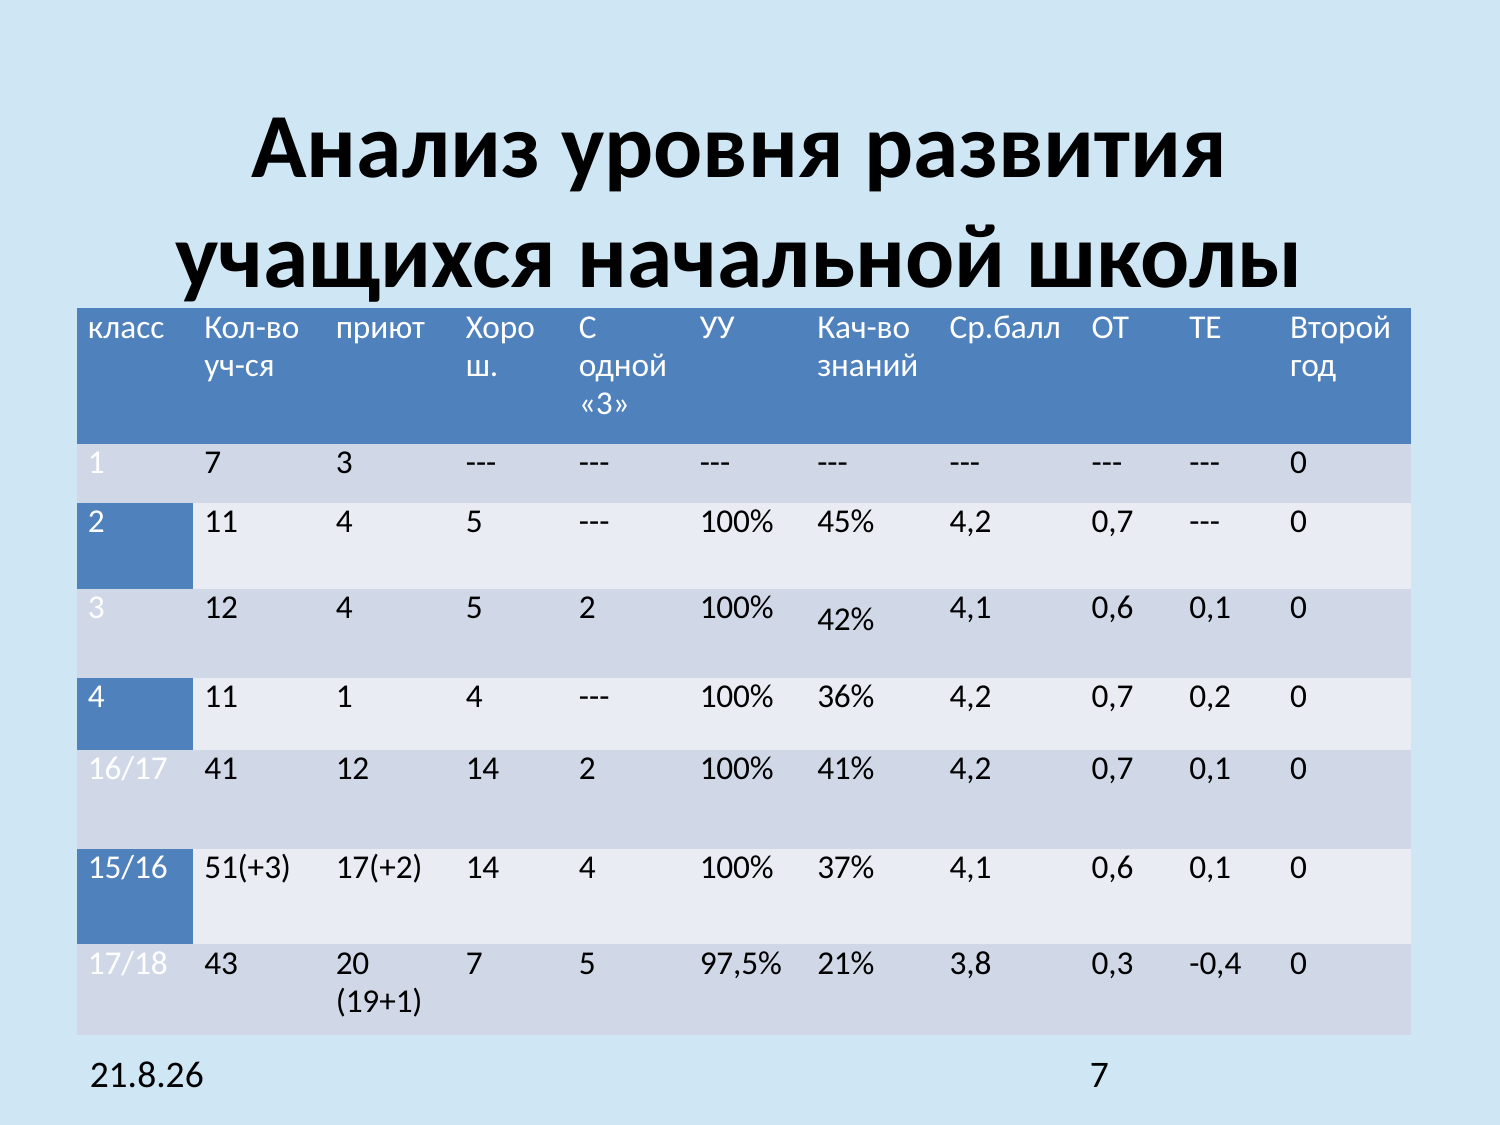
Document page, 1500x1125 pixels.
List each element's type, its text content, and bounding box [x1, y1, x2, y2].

table_cell 100% [689, 678, 806, 750]
table_cell --- [806, 444, 938, 503]
table_header Кач-во знаний [806, 308, 938, 444]
table_cell 0,1 [1178, 589, 1279, 678]
table_cell --- [568, 444, 689, 503]
table_cell --- [1178, 444, 1279, 503]
table_cell 16/17 [77, 750, 193, 849]
table_cell 0 [1279, 503, 1411, 589]
table_cell 42% [806, 589, 938, 678]
table_cell 0 [1279, 849, 1411, 944]
table_header Хорош. [455, 308, 568, 444]
table_cell 4,2 [938, 503, 1080, 589]
table_cell 0,3 [1080, 944, 1178, 1035]
table_cell 0,1 [1178, 849, 1279, 944]
table_cell 5 [455, 503, 568, 589]
table_cell 4,2 [938, 678, 1080, 750]
table_cell 15/16 [77, 849, 193, 944]
table_cell 5 [455, 589, 568, 678]
table_cell 0,6 [1080, 589, 1178, 678]
table_cell 2 [568, 589, 689, 678]
table_cell 4 [568, 849, 689, 944]
table_cell 3 [77, 589, 193, 678]
table_cell 7 [193, 444, 325, 503]
slide_number <номер> [1074, 1042, 1425, 1103]
table_cell 11 [193, 503, 325, 589]
table_cell 41% [806, 750, 938, 849]
table_cell --- [689, 444, 806, 503]
table_cell 3,8 [938, 944, 1080, 1035]
table_cell --- [1080, 444, 1178, 503]
table_cell 4 [325, 589, 455, 678]
table_cell 100% [689, 750, 806, 849]
table_cell 0 [1279, 589, 1411, 678]
table_cell 12 [325, 750, 455, 849]
table_cell 20 (19+1) [325, 944, 455, 1035]
table_cell 100% [689, 503, 806, 589]
table_cell 4 [455, 678, 568, 750]
table_header Второй год [1279, 308, 1411, 444]
title Анализ уровня развития учащихся начальной школы [64, 78, 1415, 291]
table_cell 0,7 [1080, 678, 1178, 750]
table_cell 0,7 [1080, 503, 1178, 589]
table_cell 5 [568, 944, 689, 1035]
table_cell 4 [325, 503, 455, 589]
table_header УУ [689, 308, 806, 444]
table_cell 100% [689, 849, 806, 944]
table_cell 3 [325, 444, 455, 503]
table_cell 1 [325, 678, 455, 750]
table_cell 4,1 [938, 849, 1080, 944]
table_cell 41 [193, 750, 325, 849]
table_header Кол-во уч-ся [193, 308, 325, 444]
table_cell 17(+2) [325, 849, 455, 944]
table_cell --- [938, 444, 1080, 503]
table_cell 100% [689, 589, 806, 678]
table_cell 1 [77, 444, 193, 503]
table_cell 43 [193, 944, 325, 1035]
table_cell 4,1 [938, 589, 1080, 678]
table_cell -0,4 [1178, 944, 1279, 1035]
table_header ОТ [1080, 308, 1178, 444]
table_cell 0 [1279, 678, 1411, 750]
table_cell 45% [806, 503, 938, 589]
table_cell 4 [77, 678, 193, 750]
table_cell 51(+3) [193, 849, 325, 944]
table_cell 7 [455, 944, 568, 1035]
table_cell --- [1178, 503, 1279, 589]
table_cell 0 [1279, 750, 1411, 849]
table_header ТЕ [1178, 308, 1279, 444]
table_cell 17/18 [77, 944, 193, 1035]
table_cell 36% [806, 678, 938, 750]
table_cell 37% [806, 849, 938, 944]
table_cell 21% [806, 944, 938, 1035]
slide_number 29.4.19 [75, 1042, 425, 1103]
table_cell 2 [568, 750, 689, 849]
table_cell 0,1 [1178, 750, 1279, 849]
table_cell 11 [193, 678, 325, 750]
table_header приют [325, 308, 455, 444]
table_cell 0 [1279, 944, 1411, 1035]
table_cell 0 [1279, 444, 1411, 503]
table_header Ср.балл [938, 308, 1080, 444]
table_cell --- [568, 503, 689, 589]
table_cell 14 [455, 750, 568, 849]
table_cell 0,7 [1080, 750, 1178, 849]
table_cell 12 [193, 589, 325, 678]
table_header С одной «3» [568, 308, 689, 444]
table_cell 0,6 [1080, 849, 1178, 944]
table_cell --- [455, 444, 568, 503]
table_cell --- [568, 678, 689, 750]
table_cell 0,2 [1178, 678, 1279, 750]
table_cell 4,2 [938, 750, 1080, 849]
table_cell 97,5% [689, 944, 806, 1035]
table_header класс [77, 308, 193, 444]
table_cell 14 [455, 849, 568, 944]
table_cell 2 [77, 503, 193, 589]
